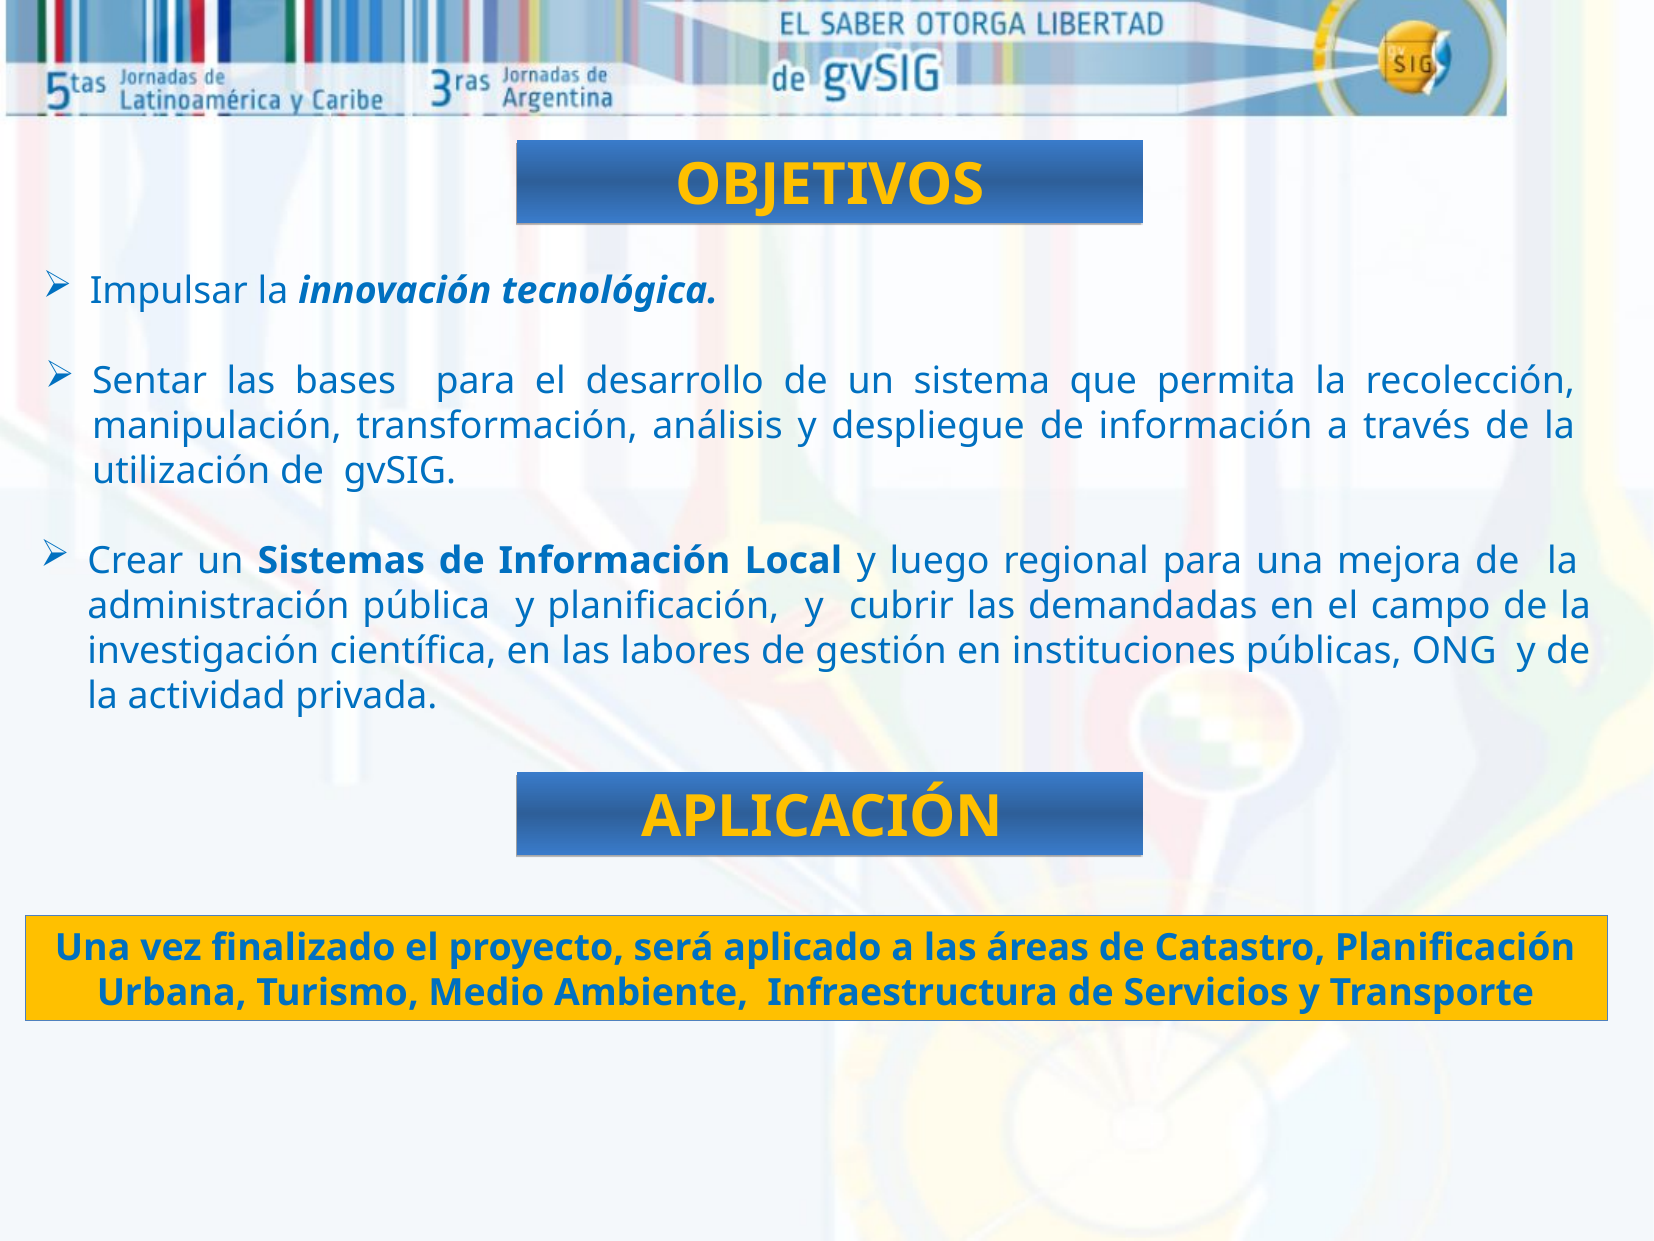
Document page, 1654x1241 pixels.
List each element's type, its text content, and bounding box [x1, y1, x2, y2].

text_box Crear un Sistemas de Información Local y luego regional para una mejora de la administración pública y planificación, y cubrir las demandadas en el campo de la investigación científica, en las labores de gestión en instituciones públicas, ONG y de la actividad privada. [25, 528, 1608, 724]
text_box APLICACIÓN [516, 772, 1143, 855]
text_box OBJETIVOS [516, 139, 1143, 223]
text_box Sentar las bases para el desarrollo de un sistema que permita la recolección, manipulación, transformación, análisis y despliegue de información a través de la utilización de gvSIG. [30, 348, 1592, 499]
picture [0, 0, 1654, 1241]
text_box Una vez finalizado el proyecto, será aplicado a las áreas de Catastro, Planificación Urbana, Turismo, Medio Ambiente, Infraestructura de Servicios y Transporte [25, 915, 1608, 1021]
text_box Impulsar la innovación tecnológica. [28, 258, 1632, 319]
